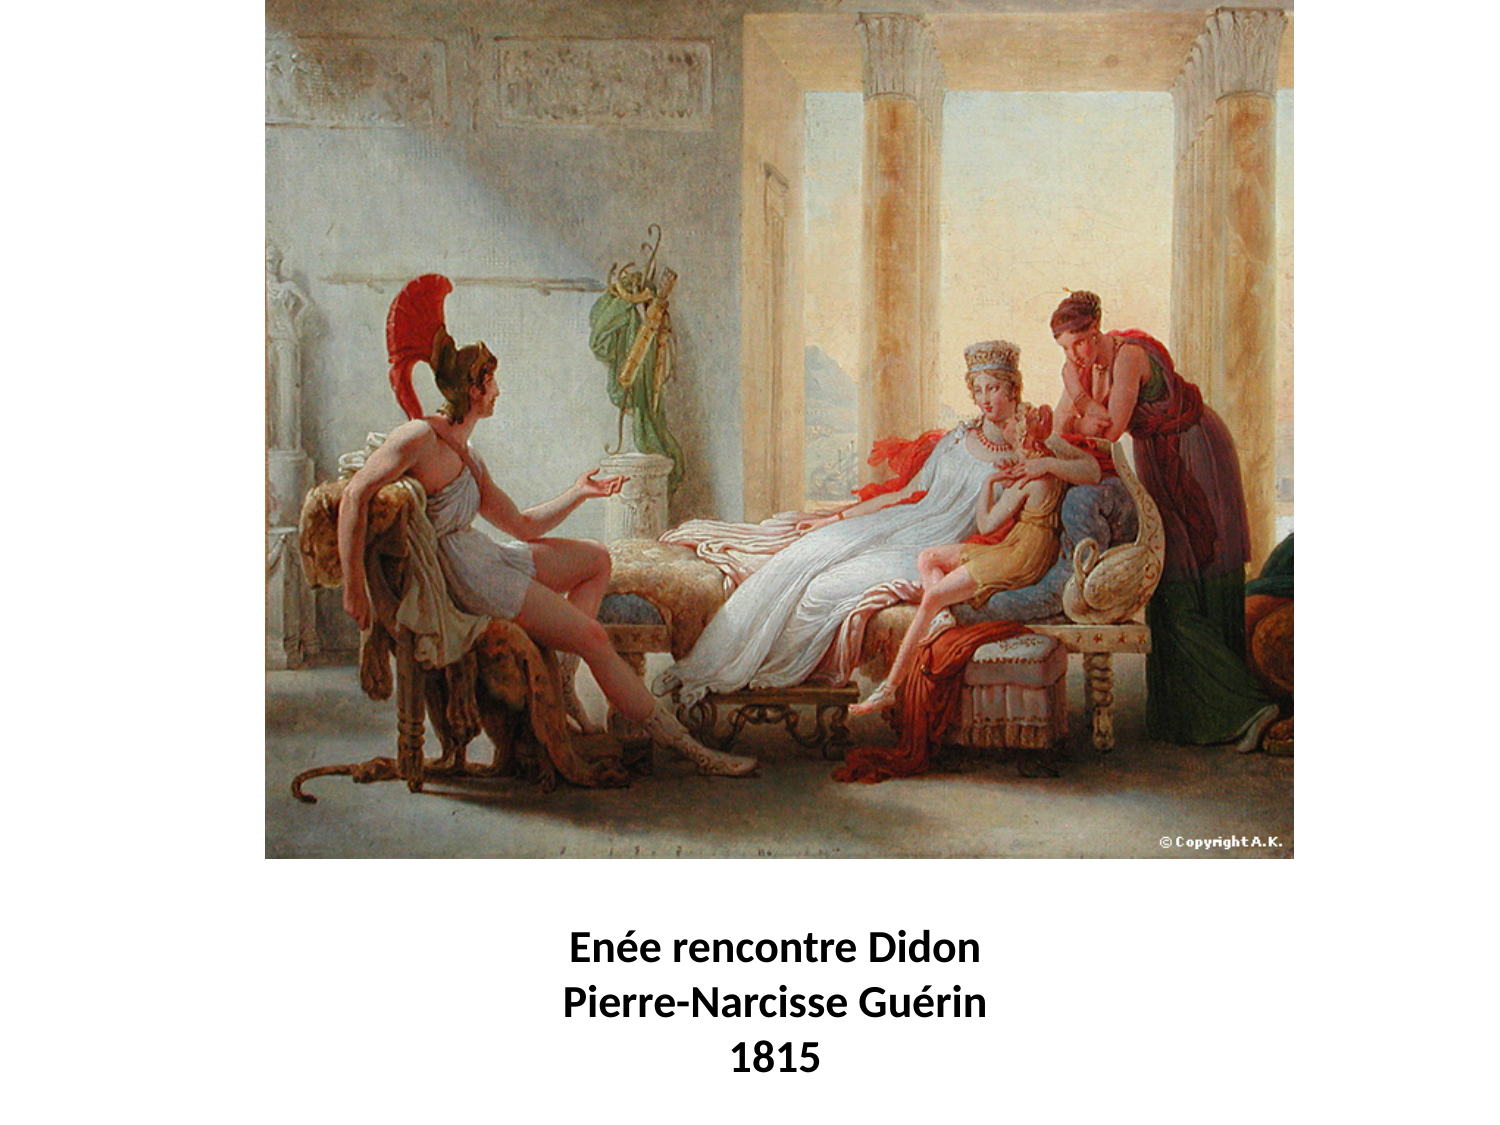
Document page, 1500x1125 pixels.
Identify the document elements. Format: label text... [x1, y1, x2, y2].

picture [265, 0, 1294, 859]
title Enée rencontre Didon Pierre-Narcisse Guérin 1815 [100, 905, 1451, 1093]
